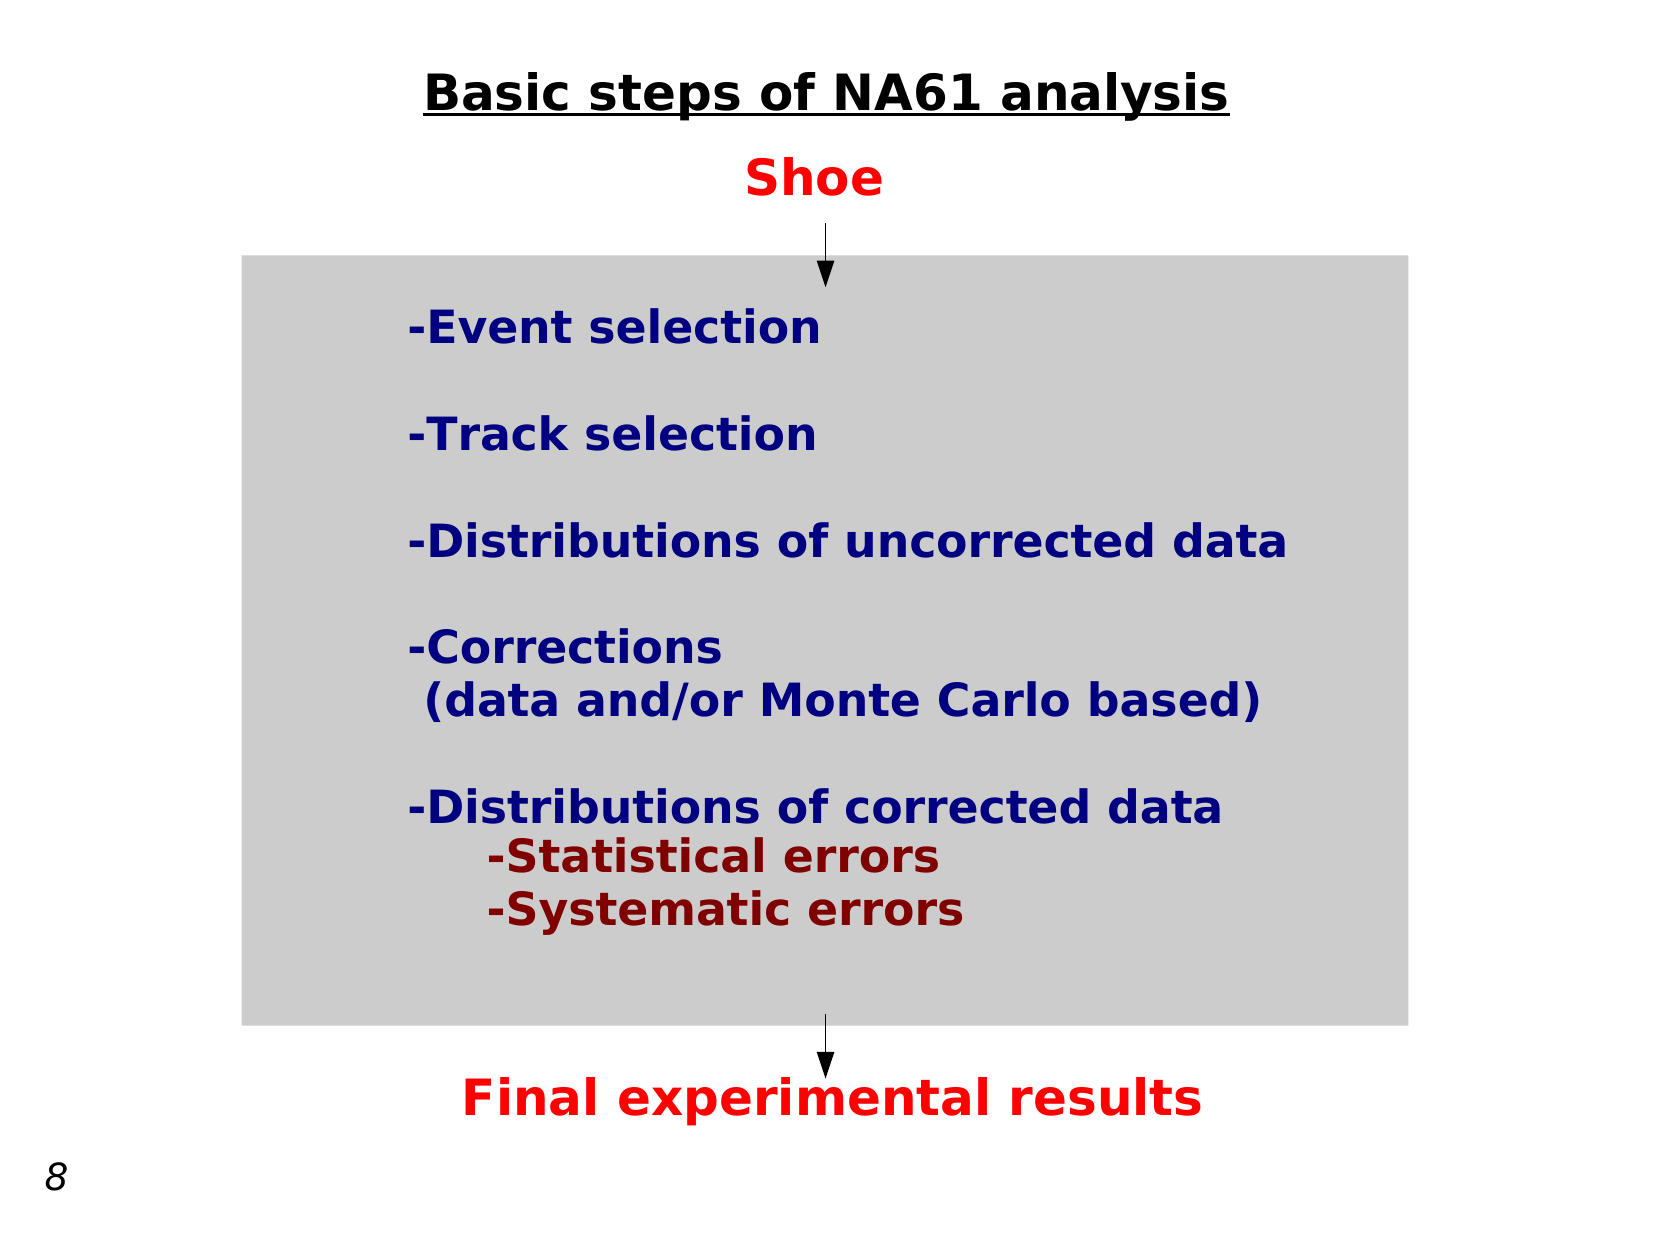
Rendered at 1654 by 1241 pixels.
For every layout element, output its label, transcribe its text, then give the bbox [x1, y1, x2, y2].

text_box Final experimental results [461, 1068, 1205, 1127]
text_box Shoe [744, 149, 904, 208]
text_box [241, 255, 1409, 1026]
text_box -Statistical errors -Systematic errors [486, 829, 965, 990]
text_box -Event selection -Track selection -Distributions of uncorrected data -Corrections (data and/or Monte Carlo based) -Distributions of corrected data [407, 301, 1289, 835]
text_box Basic steps of NA61 analysis [423, 63, 1231, 122]
